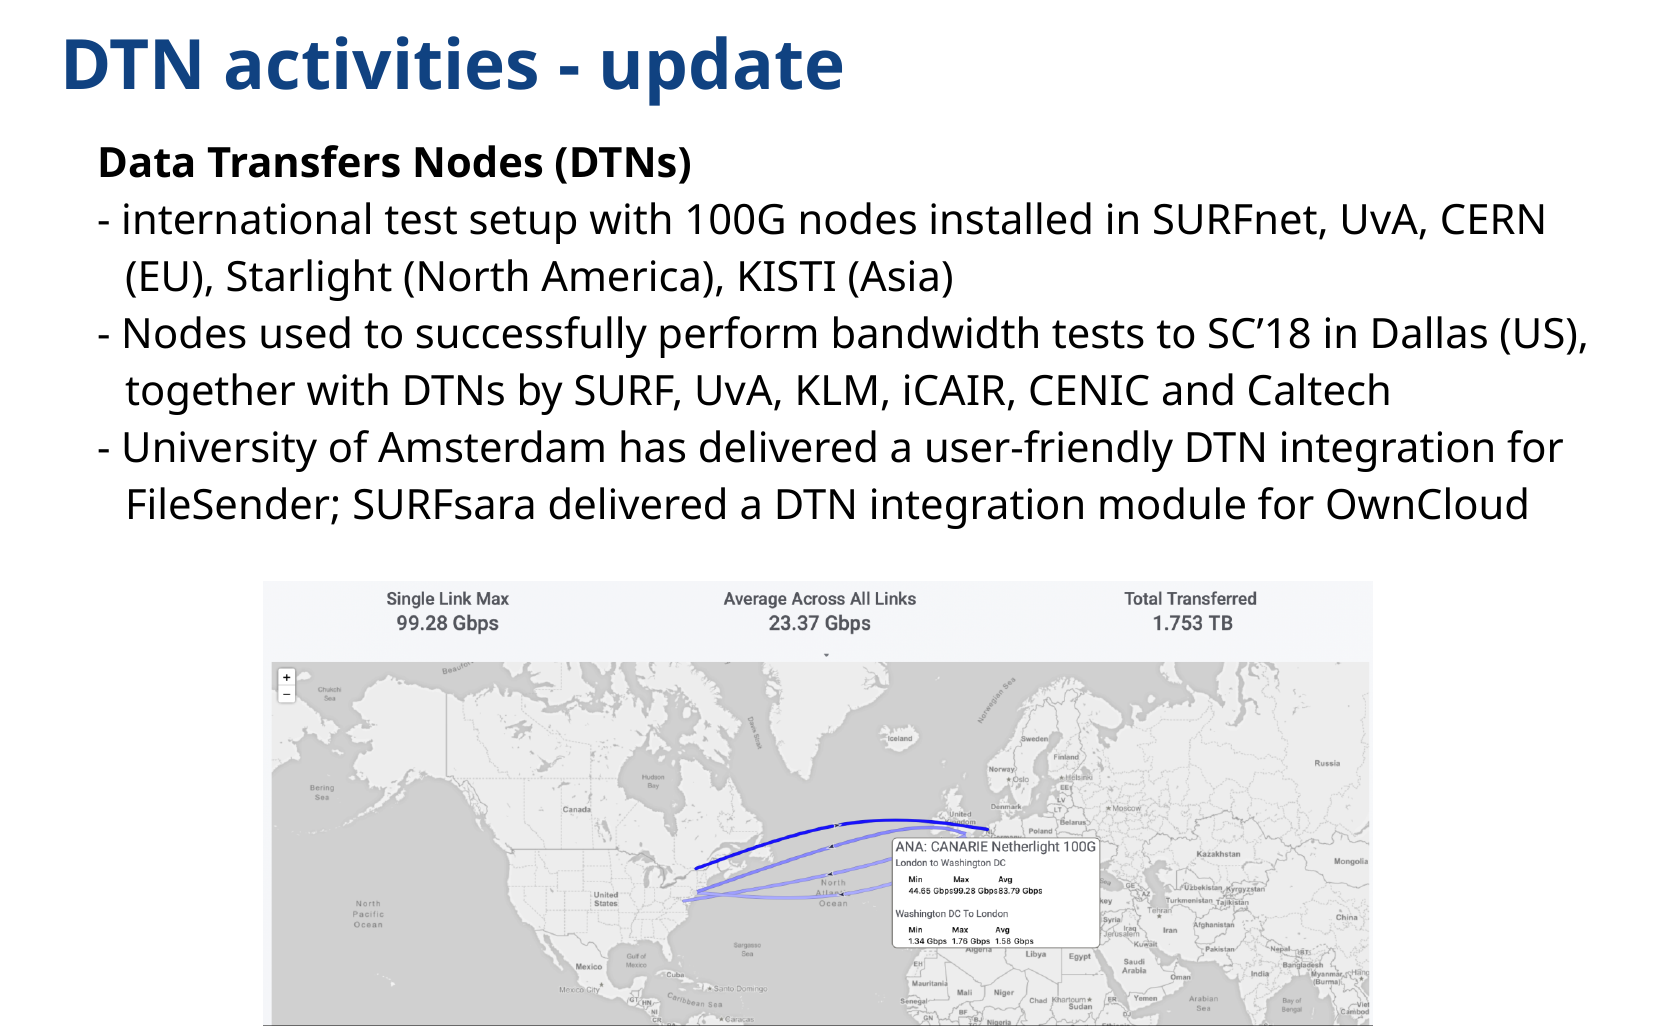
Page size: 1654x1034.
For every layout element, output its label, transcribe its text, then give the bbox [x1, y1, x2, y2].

text_box Data Transfers Nodes (DTNs) - international test setup with 100G nodes installed in SURFnet, UvA, CERN (EU), Starlight (North America), KISTI (Asia) - Nodes used to successfully perform bandwidth tests to SC’18 in Dallas (US), together with DTNs by SURF, UvA, KLM, iCAIR, CENIC and Caltech - University of Amsterdam has delivered a user-friendly DTN integration for FileSender; SURFsara delivered a DTN integration module for OwnCloud [82, 125, 1638, 1034]
picture [263, 581, 1373, 1026]
title DTN activities - update [60, 0, 1528, 138]
